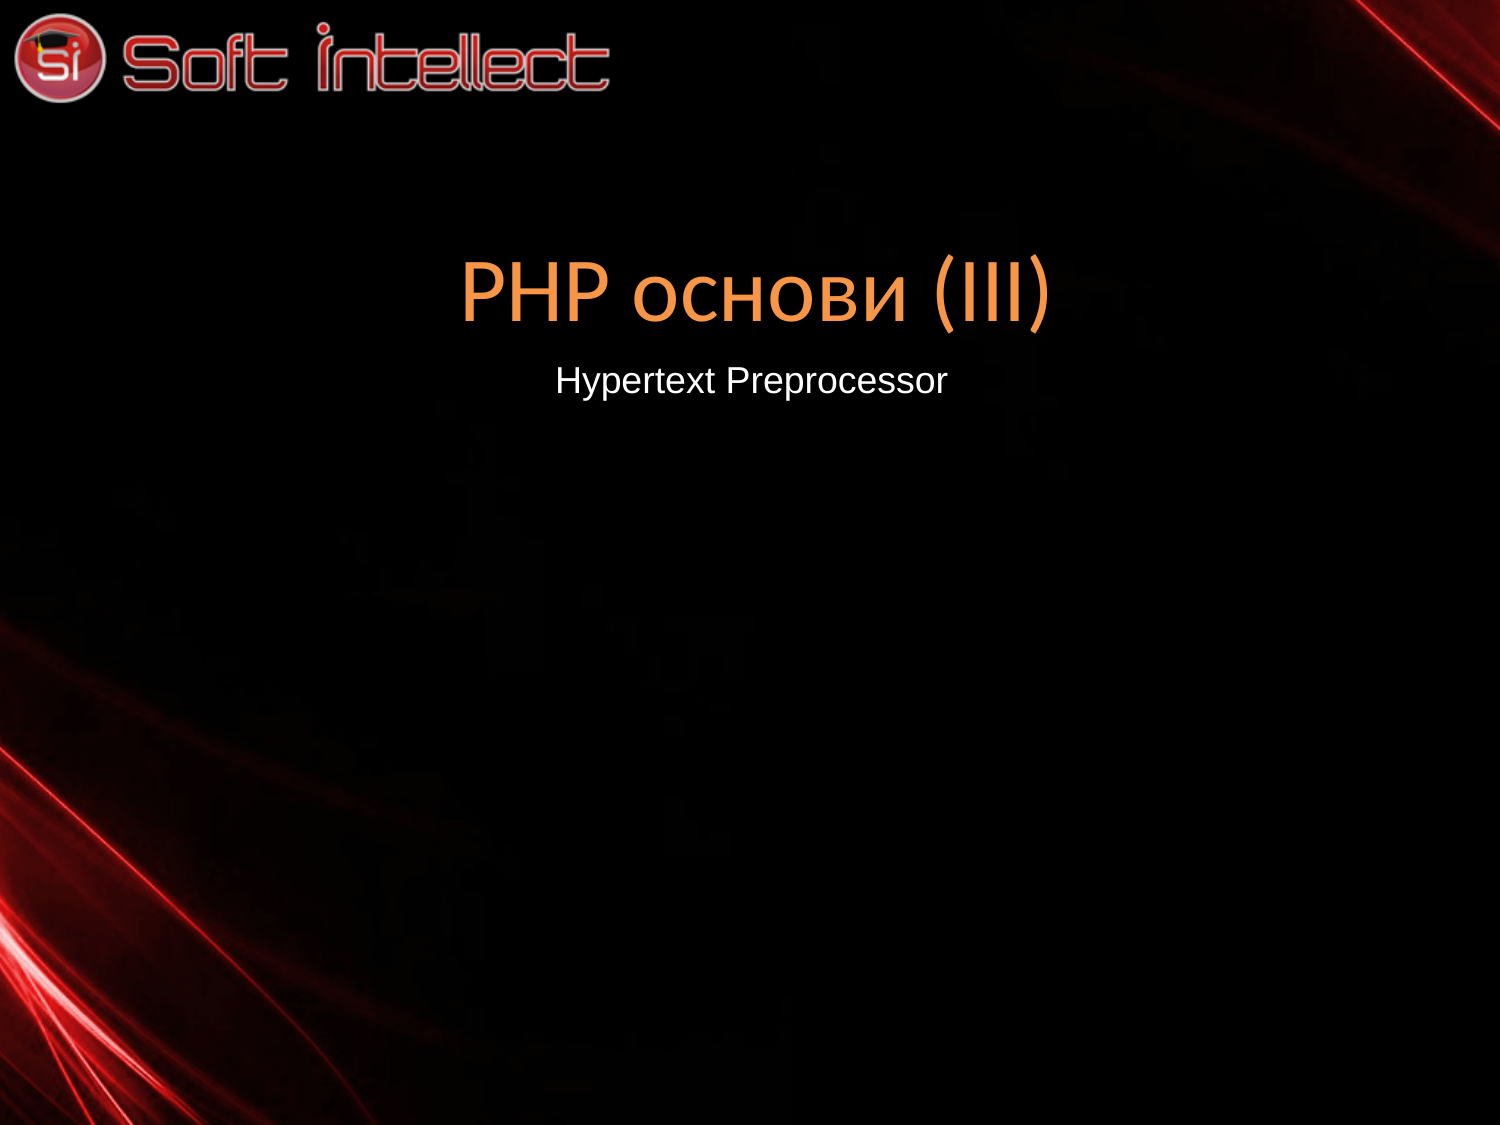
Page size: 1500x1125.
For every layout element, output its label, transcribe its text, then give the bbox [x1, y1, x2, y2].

text_box Hypertext Preprocessor [540, 348, 1050, 405]
text_box PHP основи (III) [120, 164, 1395, 405]
picture [0, 0, 1500, 1125]
